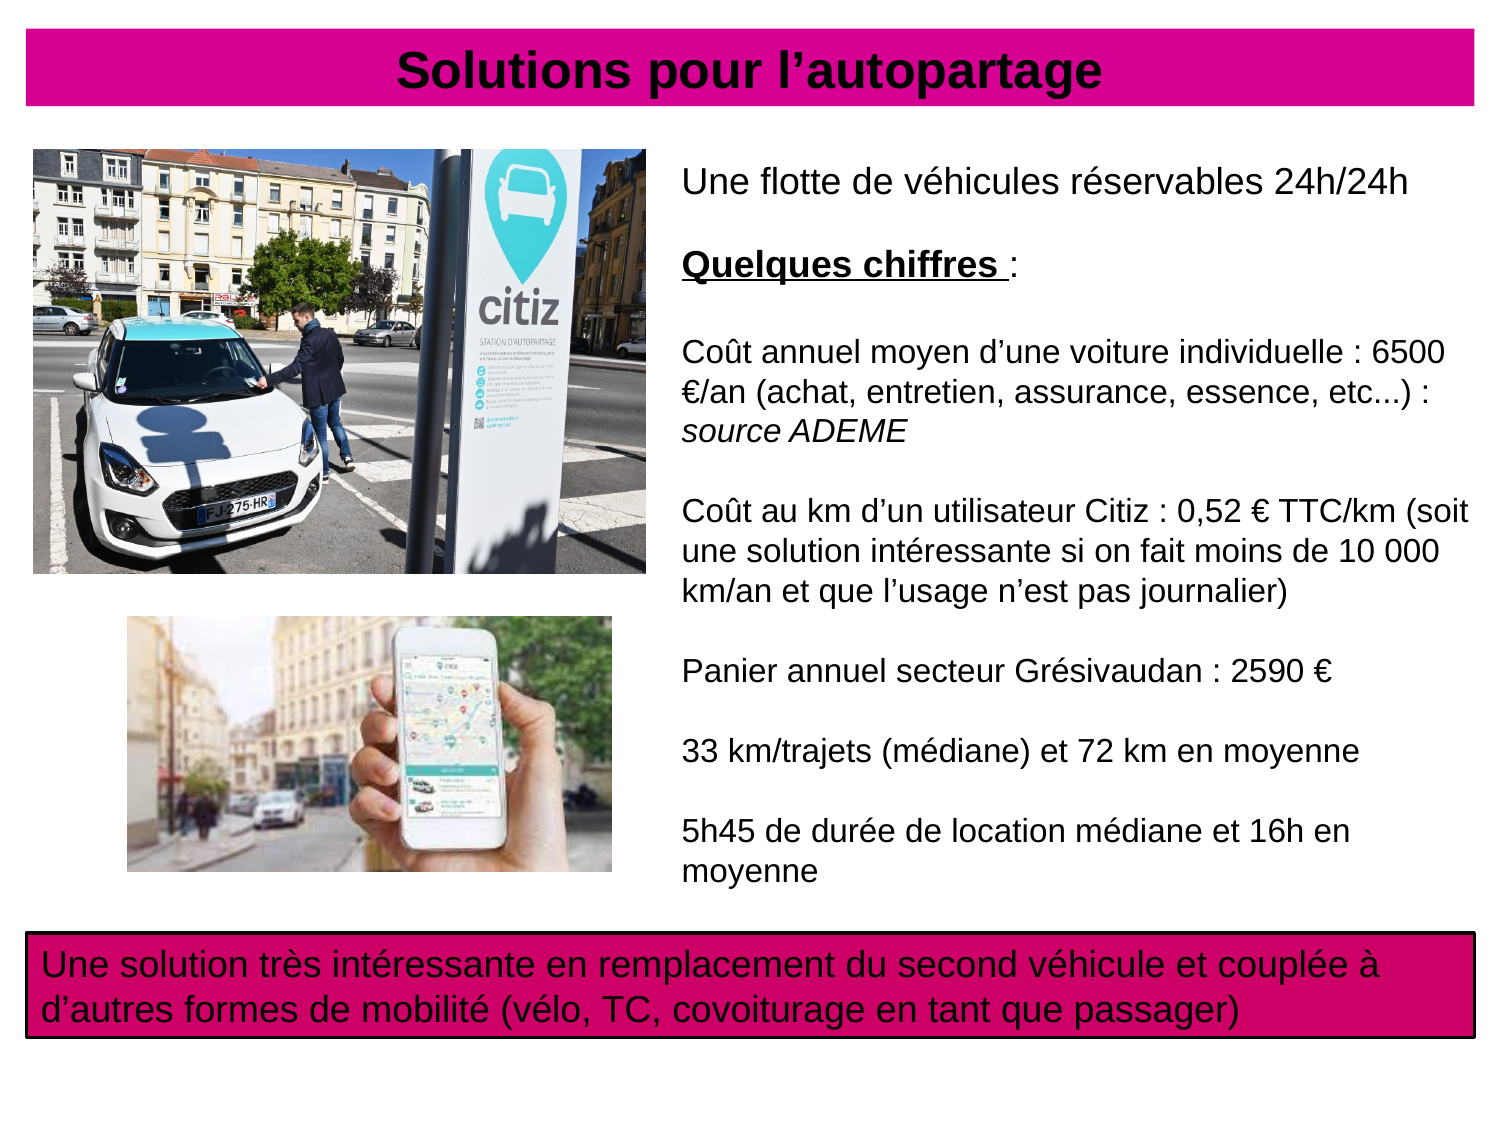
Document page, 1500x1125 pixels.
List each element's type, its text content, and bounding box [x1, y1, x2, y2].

picture [33, 149, 646, 574]
picture [127, 616, 612, 872]
text_box Solutions pour l’autopartage [26, 28, 1475, 107]
text_box Quelques chiffres : Coût annuel moyen d’une voiture individuelle : 6500 €/an (achat, entretien, assurance, essence, etc...) : source ADEME Coût au km d’un utilisateur Citiz : 0,52 € TTC/km (soit une solution intéressante si on fait moins de 10 000 km/an et que l’usage n’est pas journalier) Panier annuel secteur Grésivaudan : 2590 € 33 km/trajets (médiane) et 72 km en moyenne 5h45 de durée de location médiane et 16h en moyenne [666, 232, 1500, 897]
text_box Une solution très intéressante en remplacement du second véhicule et couplée à d’autres formes de mobilité (vélo, TC, covoiturage en tant que passager) [26, 932, 1475, 1038]
text_box Une flotte de véhicules réservables 24h/24h [666, 149, 1438, 210]
